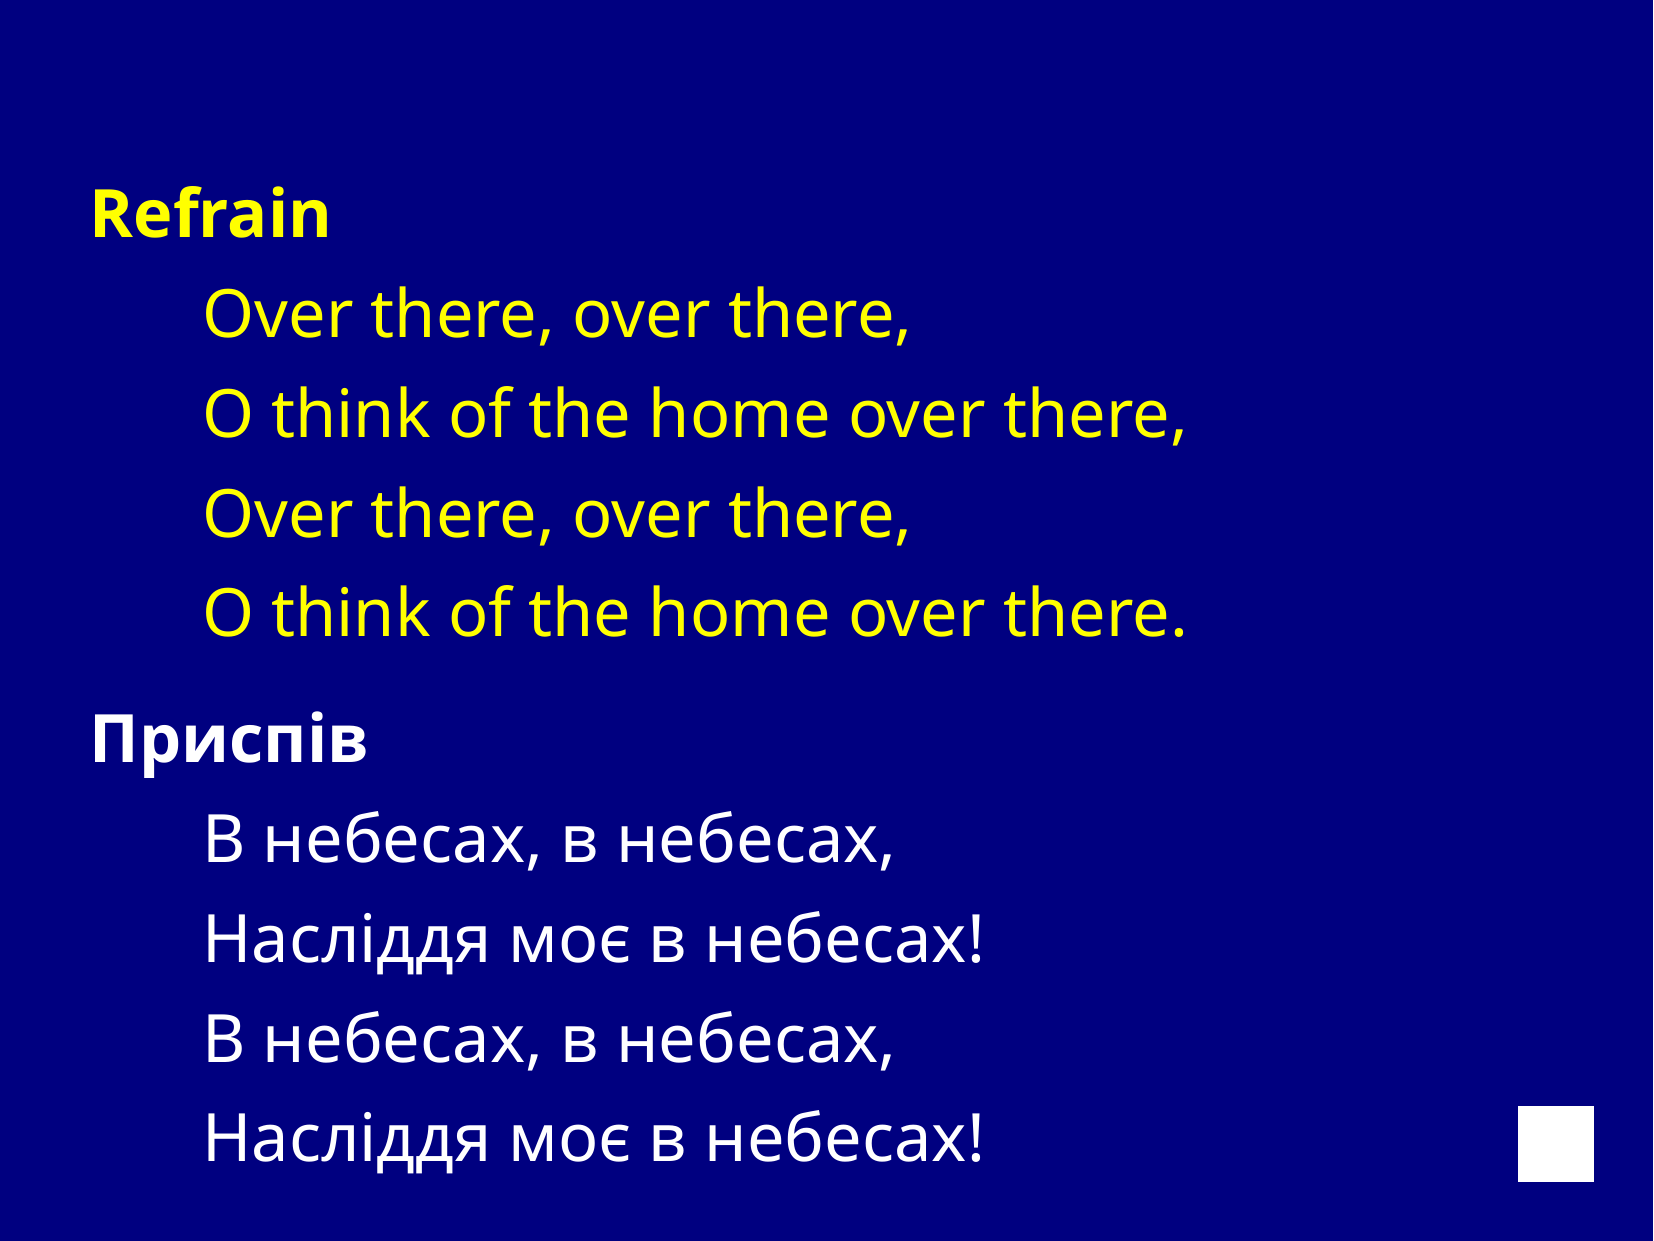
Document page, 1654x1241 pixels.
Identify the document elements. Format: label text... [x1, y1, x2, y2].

text_box Приспів В небесах, в небесах, Насліддя моє в небесах! В небесах, в небесах, Насліддя моє в небесах! [75, 675, 1576, 1163]
text_box Refrain Over there, over there, O think of the home over there, Over there, over there, O think of the home over there. [75, 150, 1576, 638]
text_box [1518, 1106, 1594, 1182]
